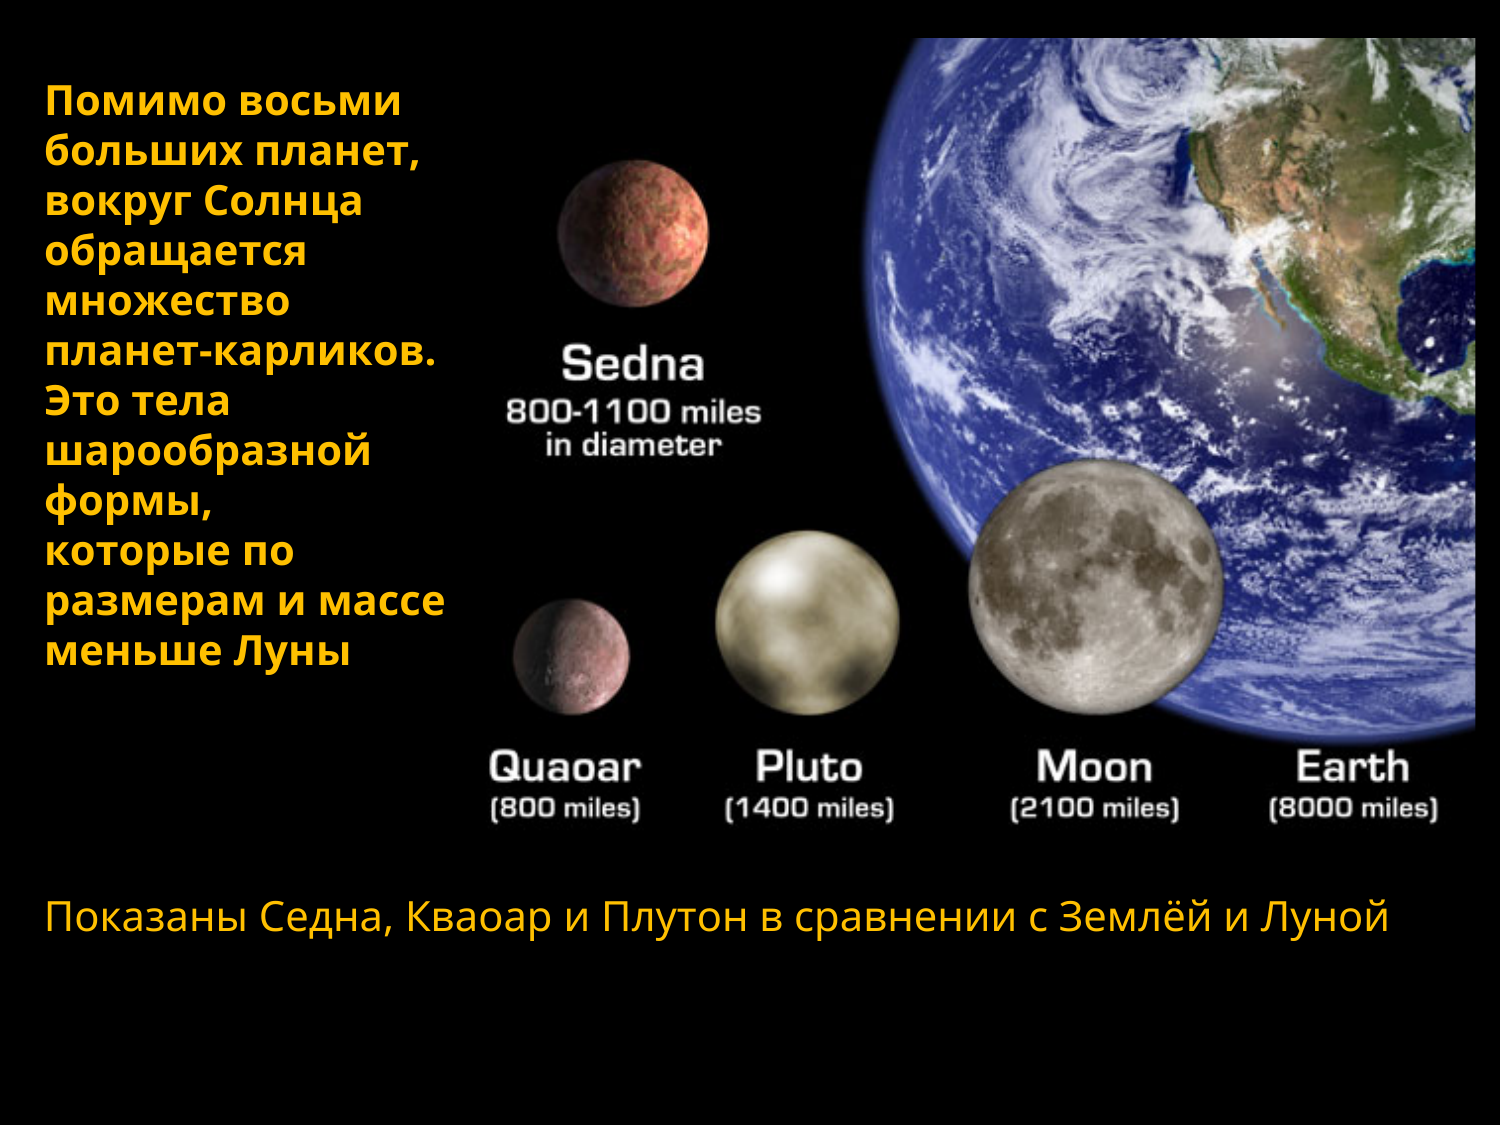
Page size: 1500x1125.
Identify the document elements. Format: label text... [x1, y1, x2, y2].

text_box Показаны Седна, Кваоар и Плутон в сравнении с Землёй и Луной [29, 882, 1476, 949]
picture [474, 38, 1476, 837]
text_box Помимо восьми больших планет, вокруг Солнца обращается множество планет-карликов. Это тела шарообразной формы, которые по размерам и массе меньше Луны [29, 66, 501, 683]
